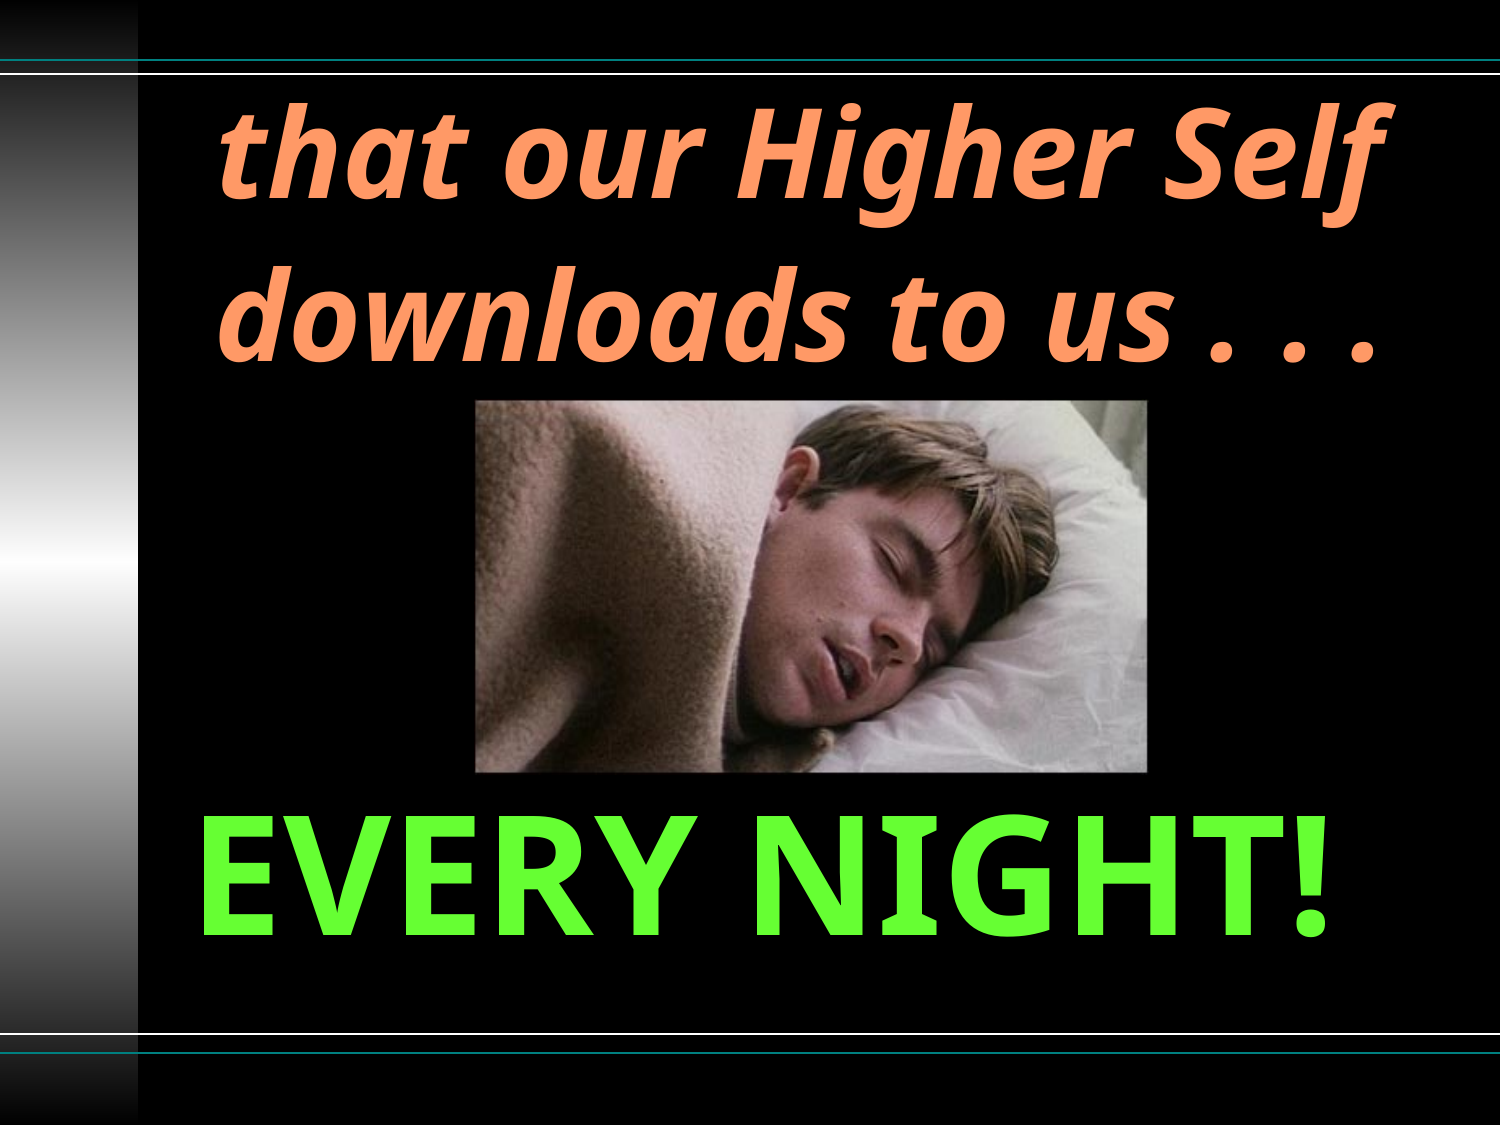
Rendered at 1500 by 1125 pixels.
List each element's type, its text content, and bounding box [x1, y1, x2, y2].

picture [474, 399, 1149, 775]
title that our Higher Self downloads to us . . . [162, 137, 1438, 325]
list EVERY NIGHT! [174, 799, 1450, 988]
